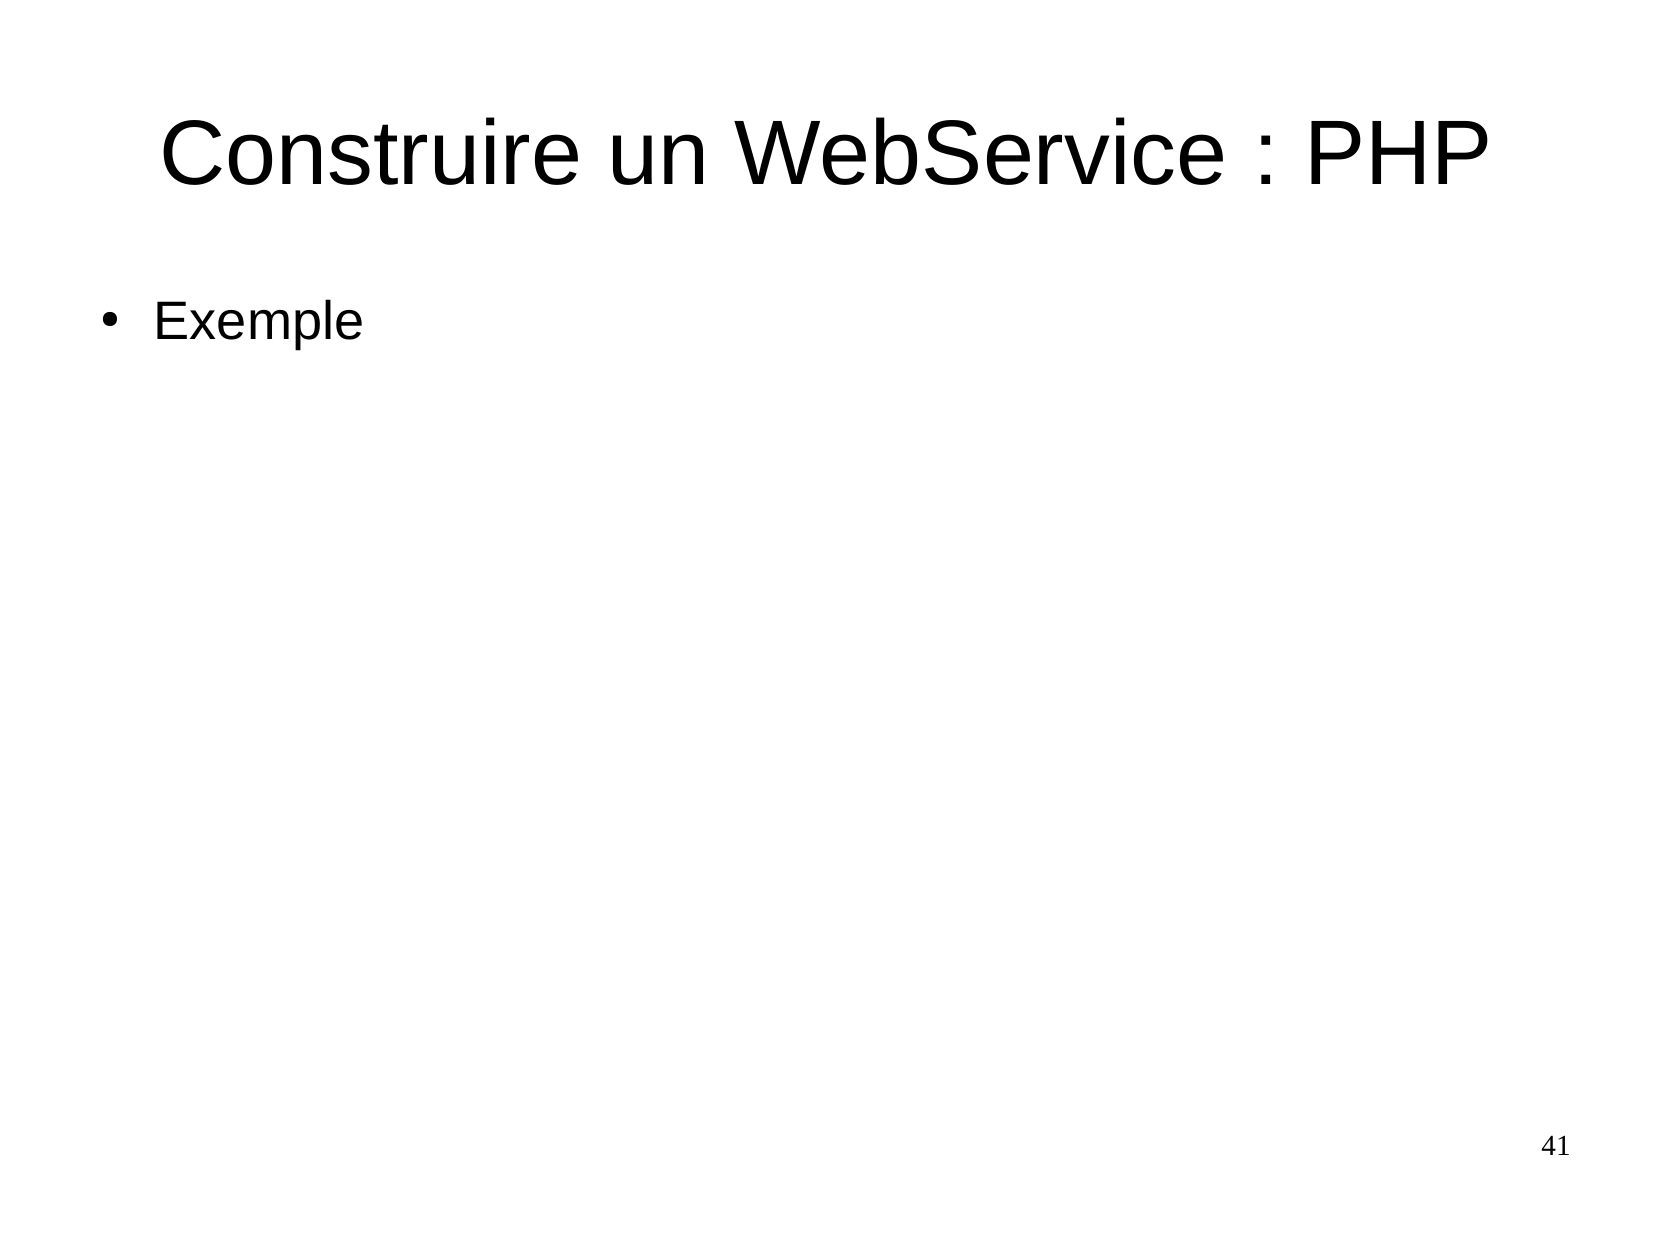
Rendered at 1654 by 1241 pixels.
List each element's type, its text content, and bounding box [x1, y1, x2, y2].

list Exemple [82, 290, 1571, 1094]
title Construire un WebService : PHP [82, 56, 1571, 250]
